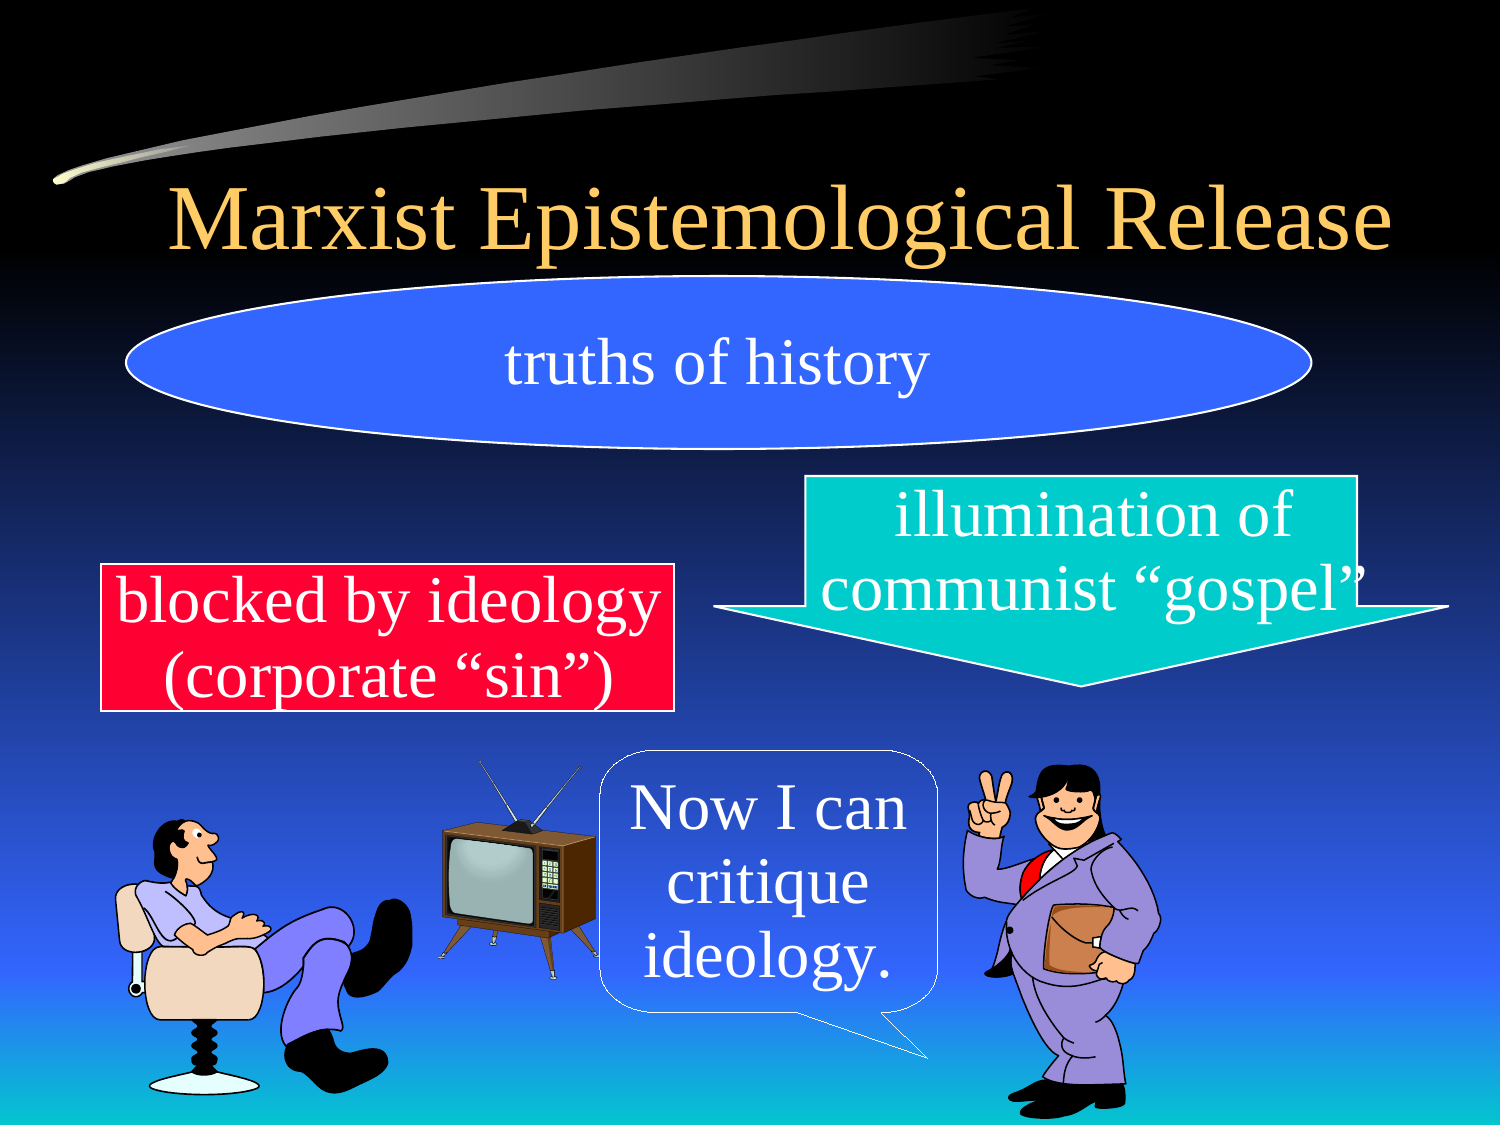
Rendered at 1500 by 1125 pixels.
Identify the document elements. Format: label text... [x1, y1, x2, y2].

text_box blocked by ideology (corporate “sin”) [100, 563, 674, 712]
text_box illumination of communist “gospel” [713, 475, 1449, 687]
chart [438, 760, 601, 980]
text_box truths of history [125, 276, 1312, 449]
chart [113, 817, 413, 1101]
text_box Now I can critique ideology. [599, 750, 938, 1059]
title Marxist Epistemological Release [112, 124, 1450, 313]
picture [960, 762, 1164, 1121]
